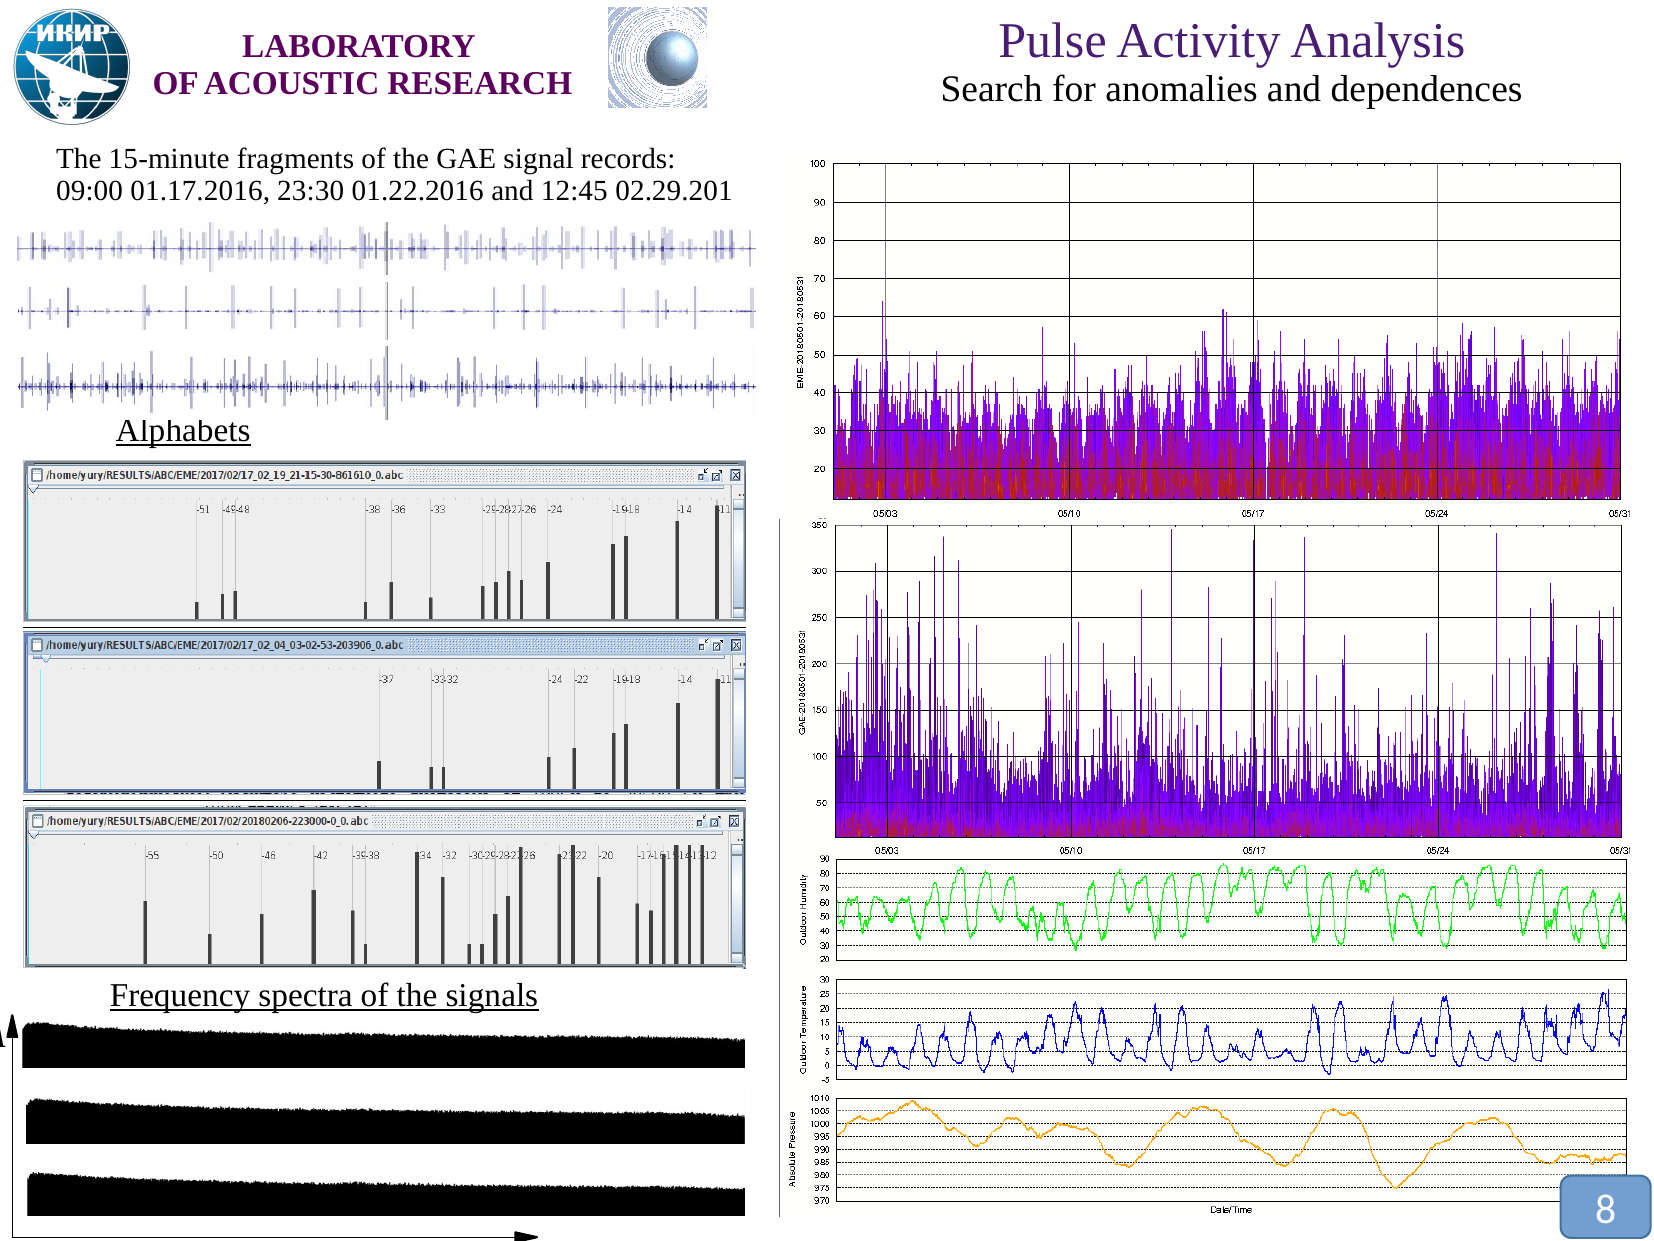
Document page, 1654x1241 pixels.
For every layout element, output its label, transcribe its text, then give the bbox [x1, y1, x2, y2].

text_box Pulse Activity Analysis Search for anomalies and dependences [840, 5, 1625, 118]
text_box The 15-minute fragments of the GAE signal records: 09:00 01.17.2016, 23:30 01.22.2016 and 12:45 02.29.201 [41, 135, 749, 215]
text_box [629, 16, 707, 108]
picture [0, 0, 143, 134]
text_box [608, 7, 660, 108]
text_box 8 [1560, 1175, 1651, 1238]
picture [26, 1150, 745, 1216]
picture [18, 282, 756, 340]
text_box Alphabets [100, 420, 279, 460]
picture [21, 1013, 745, 1068]
text_box [608, 101, 614, 108]
text_box Frequency spectra of the signals [94, 969, 591, 1022]
picture [778, 153, 1630, 1217]
text_box [653, 15, 665, 19]
picture [17, 222, 756, 275]
picture [23, 460, 746, 969]
text_box [673, 100, 690, 108]
picture [18, 346, 756, 420]
text_box [683, 7, 707, 28]
text_box LABORATORY OF ACOUSTIC RESEARCH [122, 20, 603, 109]
picture [26, 1085, 745, 1144]
